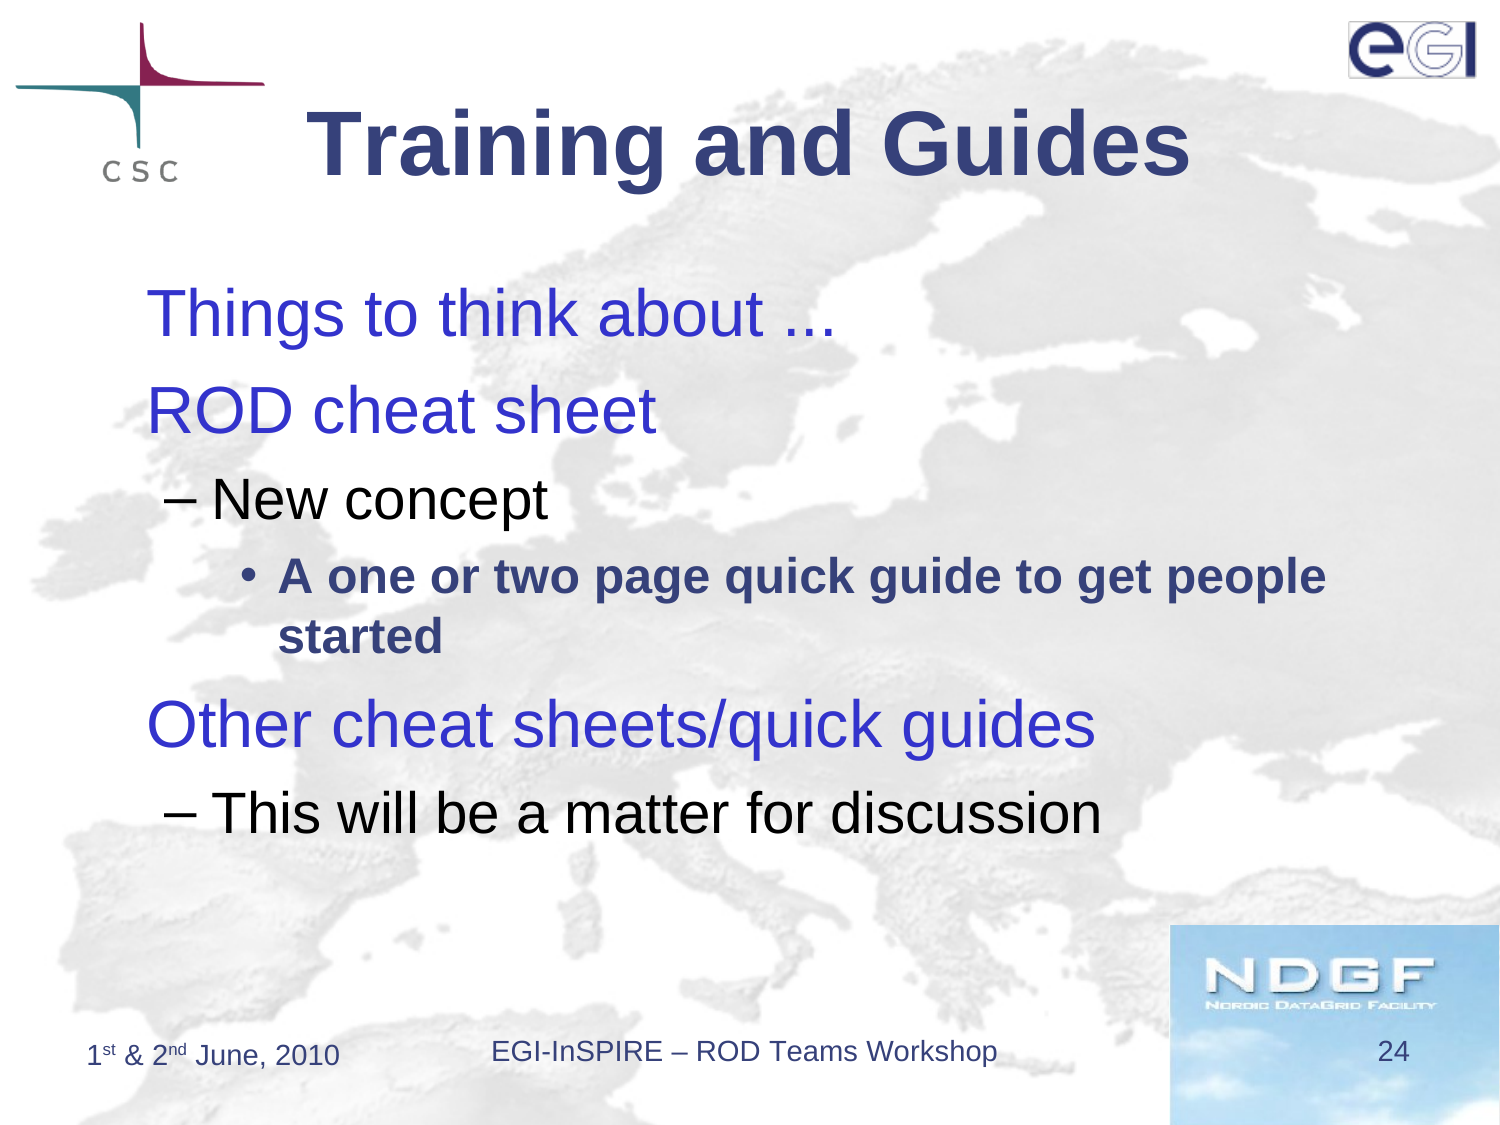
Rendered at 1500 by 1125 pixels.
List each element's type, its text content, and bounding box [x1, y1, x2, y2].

list Things to think about ... ROD cheat sheet New concept A one or two page quick guide to get people started Other cheat sheets/quick guides This will be a matter for discussion [75, 262, 1426, 1006]
picture [0, 0, 1500, 1125]
title Training and Guides [75, 20, 1426, 257]
